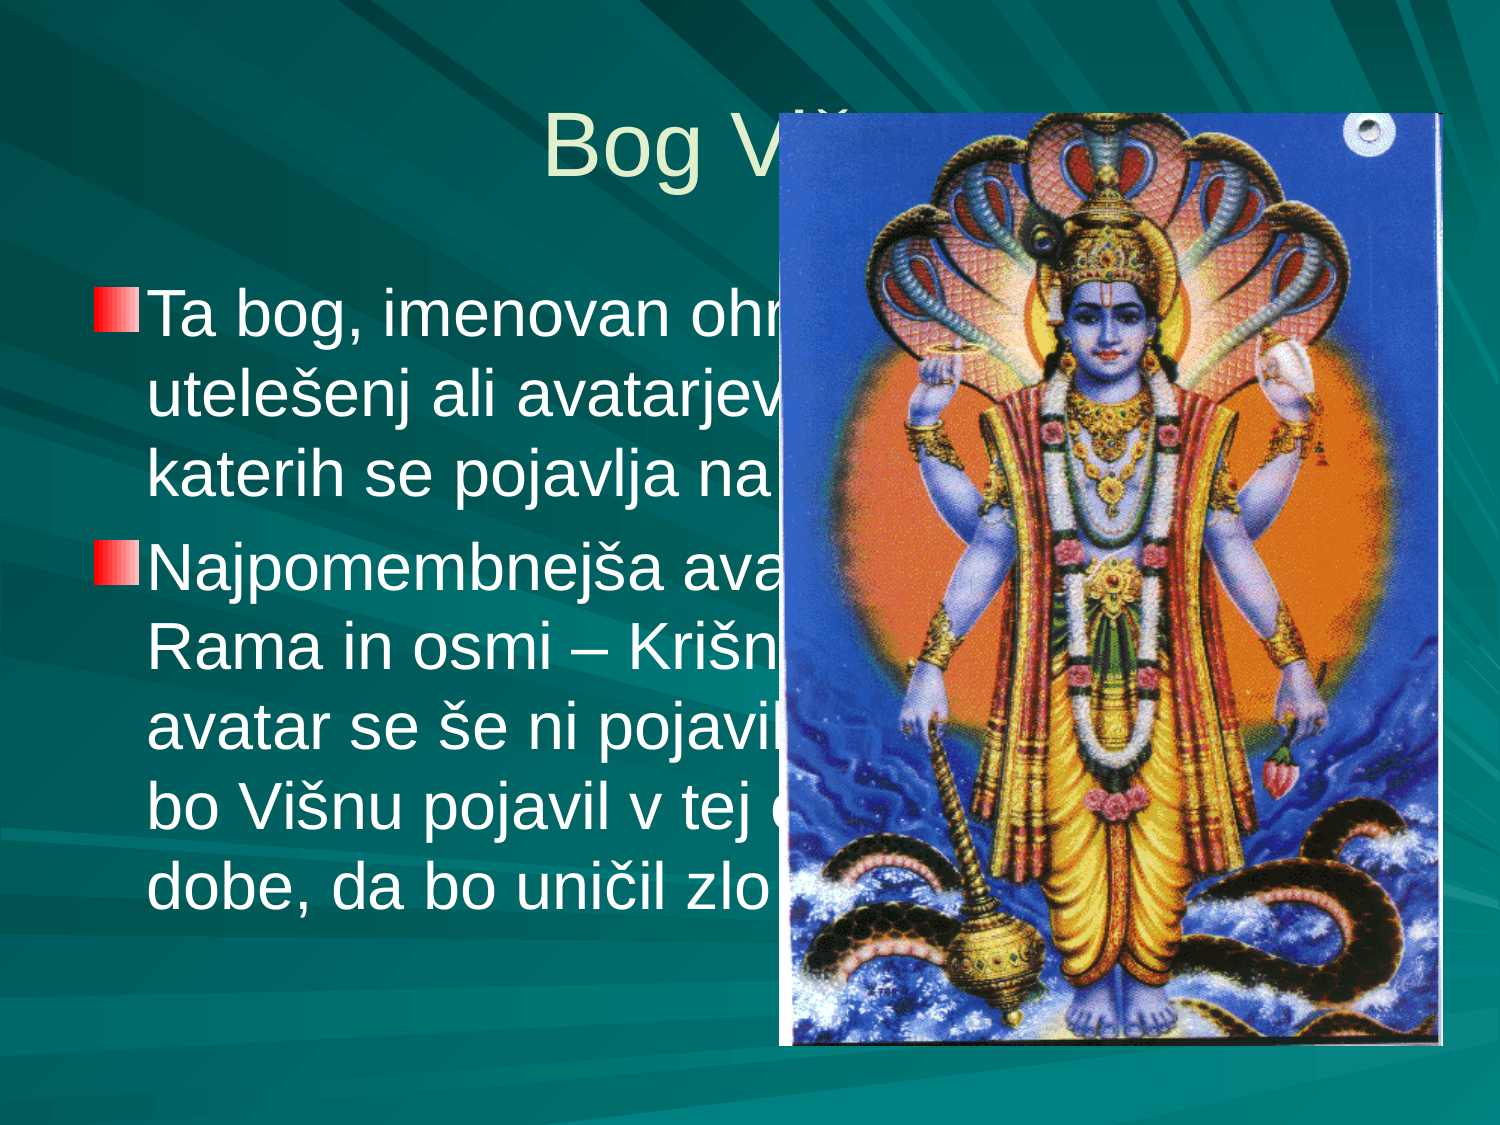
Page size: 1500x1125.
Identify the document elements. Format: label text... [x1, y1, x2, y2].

picture [779, 113, 1443, 1046]
title Bog Višnu [75, 45, 1425, 234]
list Ta bog, imenovan ohranjevalec, ima 10 utelešenj ali avatarjev (to je deset oblik, v katerih se pojavlja na Zemlji) Najpomembnejša avatarja sta sedmi – Rama in osmi – Krišna. Deseti –zadnji avatar se še ni pojavil, saj pravijo, da se bo Višnu pojavil v tej obliki ob koncu naše dobe, da bo uničil zlo in obnovil red [75, 262, 779, 941]
